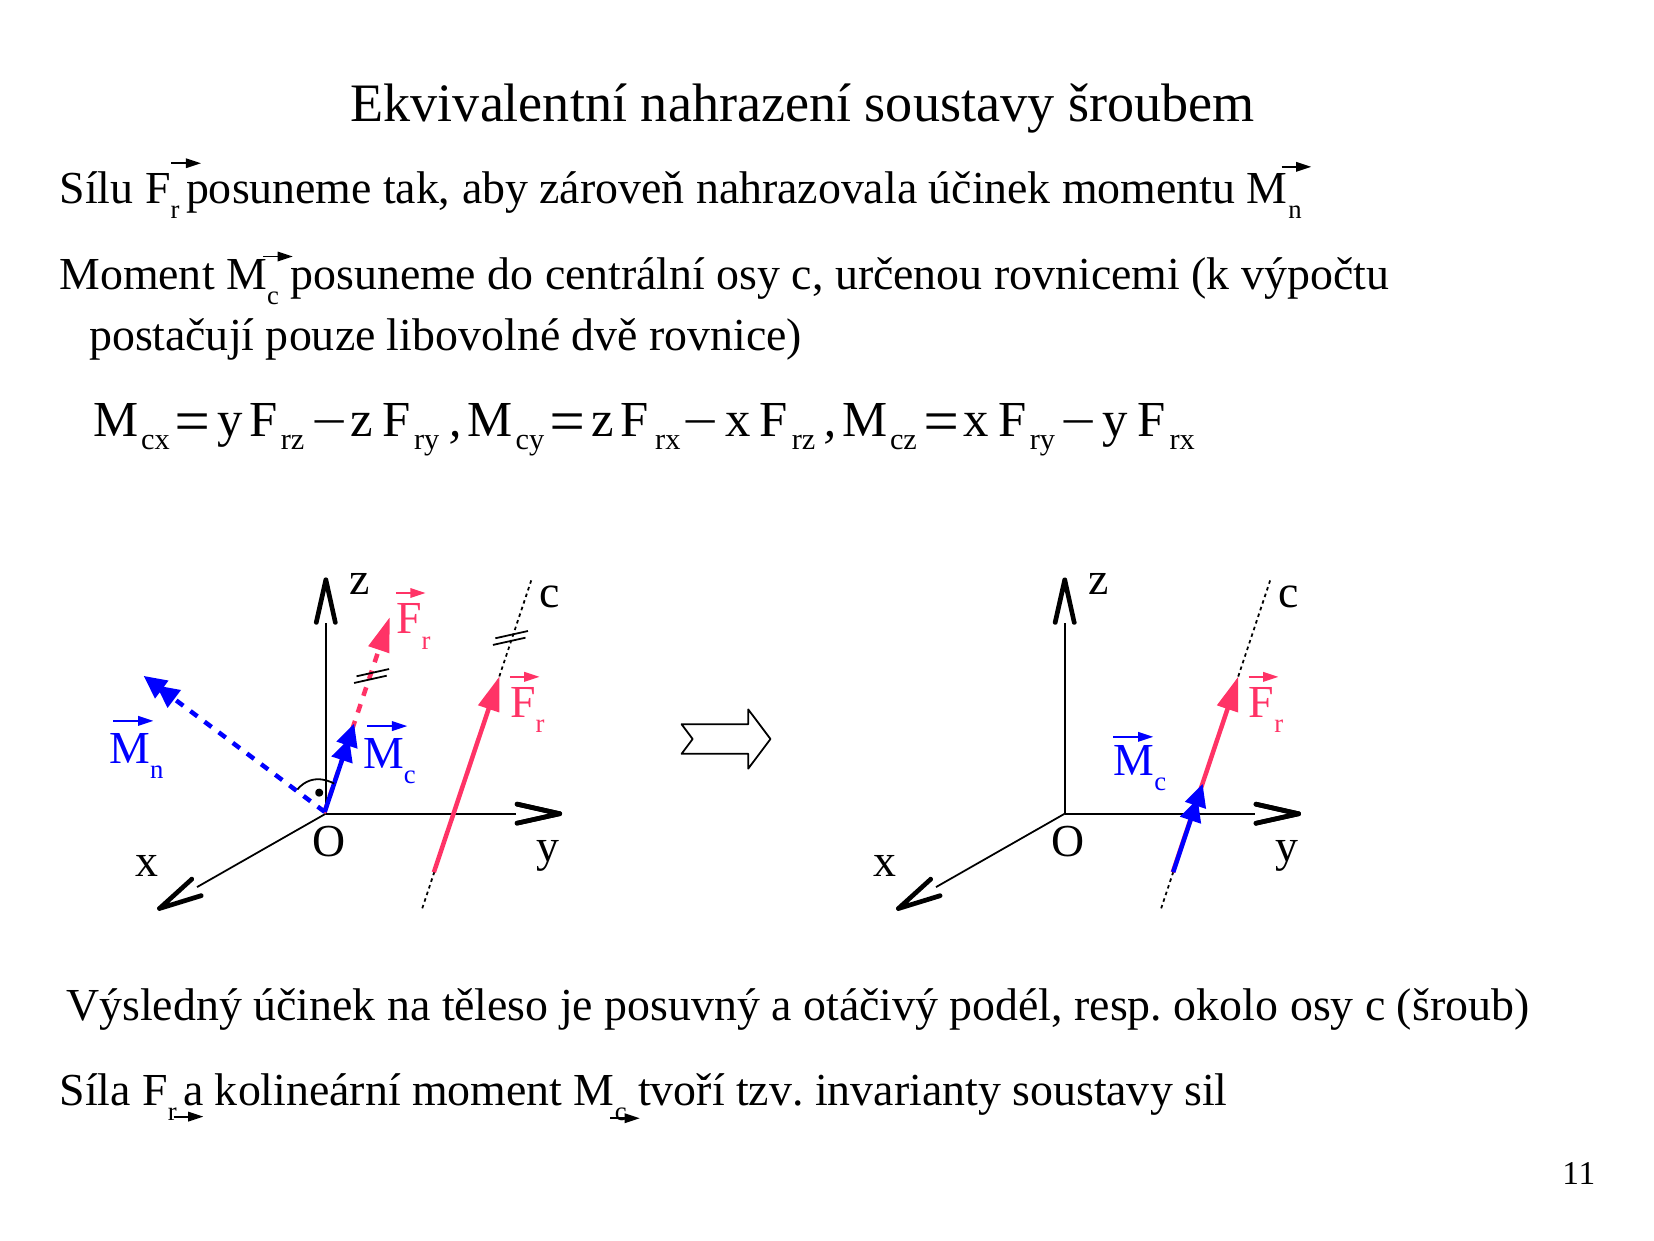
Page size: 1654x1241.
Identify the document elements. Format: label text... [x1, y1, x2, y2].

chart [71, 389, 1206, 459]
text_box O [328, 808, 371, 813]
text_box Mn [109, 722, 188, 788]
text_box Mc [1113, 734, 1192, 800]
text_box c [1263, 559, 1353, 630]
text_box z [1073, 546, 1163, 618]
text_box y [1260, 813, 1284, 819]
text_box c [524, 559, 614, 630]
list Sílu Fr posuneme tak, aby zároveň nahrazovala účinek momentu Mn Moment Mc posuneme do centrální osy c, určenou rovnicemi (k výpočtu postačují pouze libovolné dvě rovnice) Výsledný účinek na těleso je posuvný a otáčivý podél, resp. okolo osy c (šroub) Síla Fr a kolineární moment Mc tvoří tzv. invarianty soustavy sil [59, 163, 1567, 1184]
text_box Mc [363, 727, 442, 794]
text_box y [521, 813, 611, 884]
title Ekvivalentní nahrazení soustavy šroubem [59, 7, 1548, 163]
text_box z [334, 546, 424, 618]
text_box [316, 789, 323, 796]
text_box Fr [1248, 677, 1325, 743]
text_box x [859, 828, 948, 900]
text_box [681, 709, 771, 769]
text_box y [1260, 813, 1350, 885]
text_box Fr [510, 677, 586, 743]
text_box y [521, 813, 545, 819]
text_box O [1036, 808, 1110, 880]
text_box x [120, 828, 209, 900]
text_box Fr [396, 593, 472, 659]
text_box O [297, 808, 371, 880]
